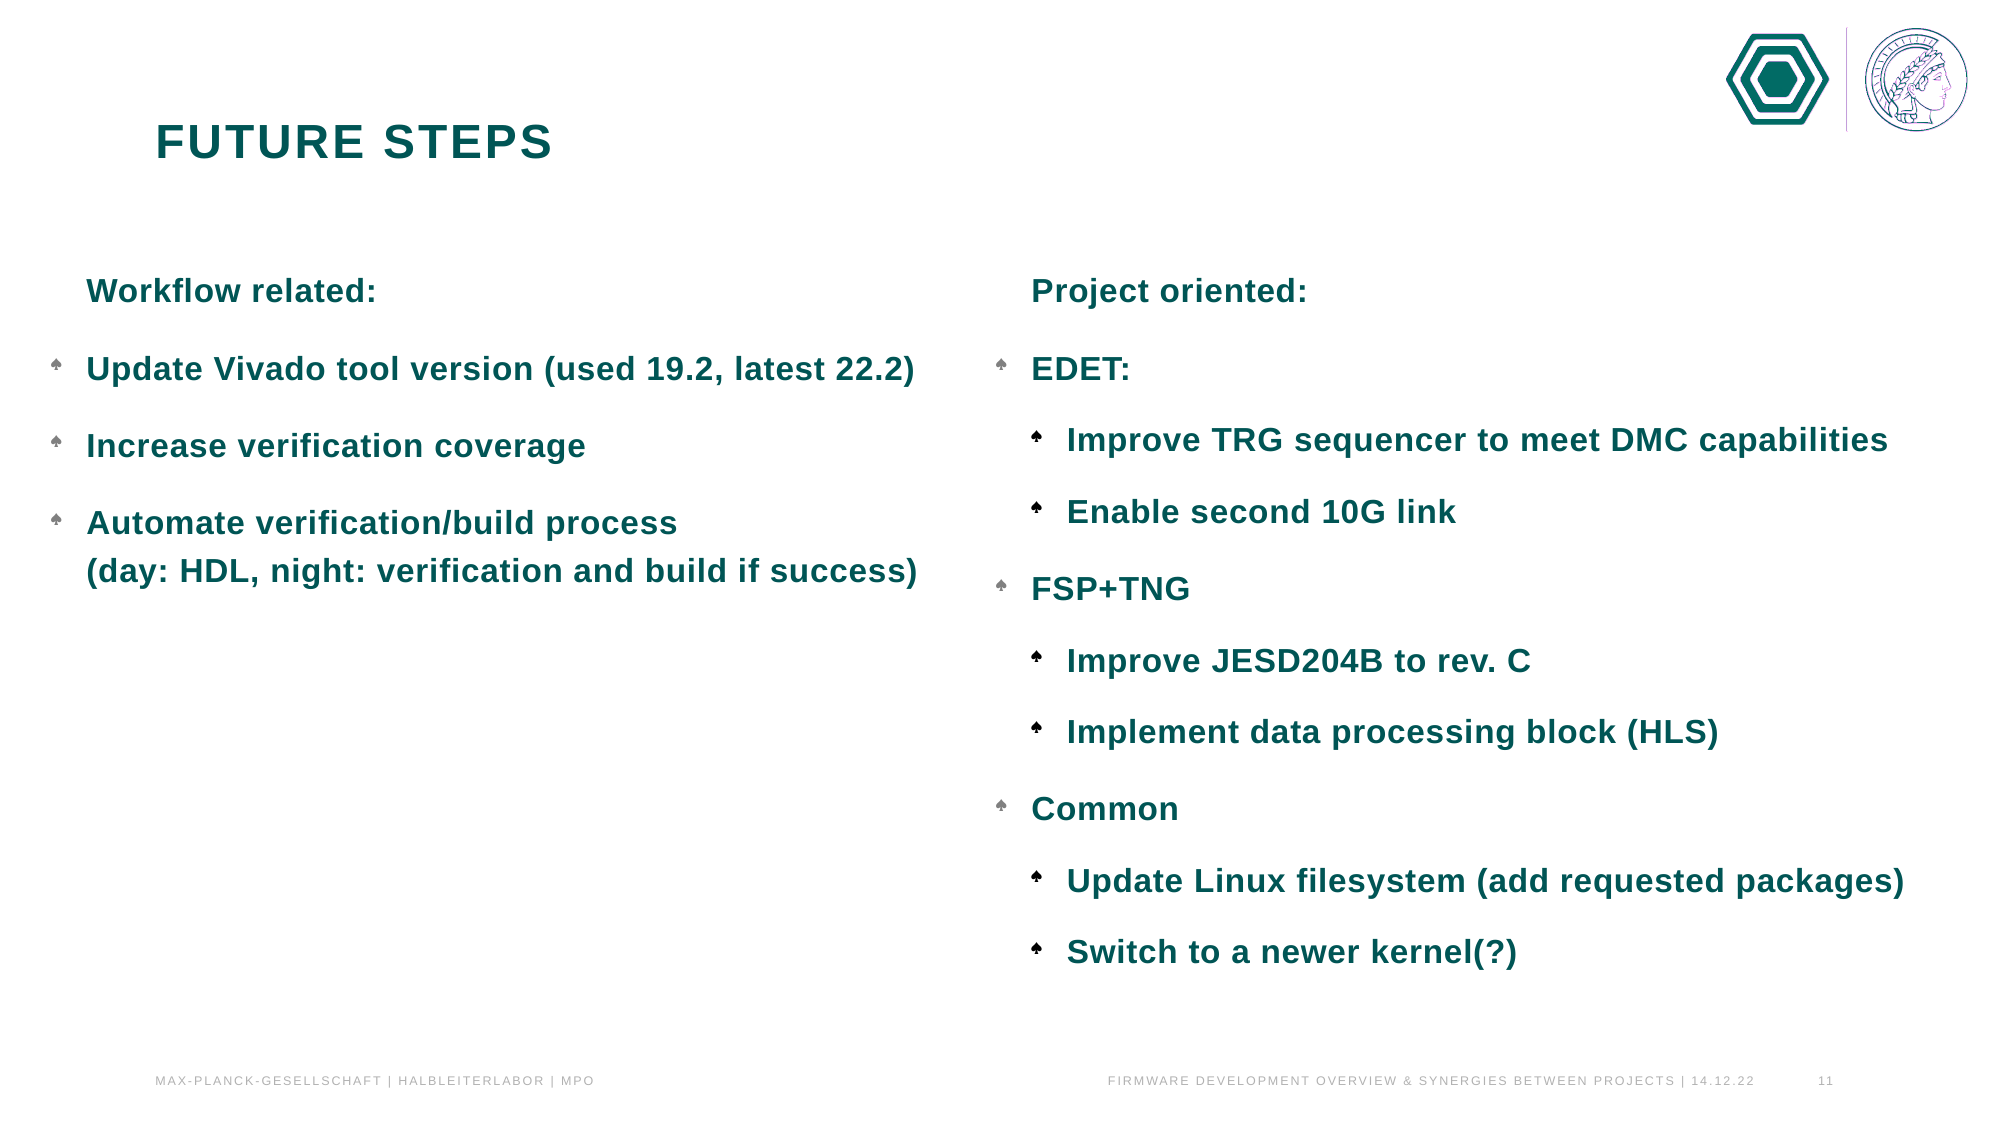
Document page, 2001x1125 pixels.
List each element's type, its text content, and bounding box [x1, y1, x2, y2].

list Workflow related: Update Vivado tool version (used 19.2, latest 22.2) Increase verification coverage Automate verification/build process (day: HDL, night: verification and build if success) [51, 261, 991, 970]
picture [1709, 10, 1986, 147]
list Project oriented: EDET: Improve TRG sequencer to meet DMC capabilities Enable second 10G link FSP+TNG Improve JESD204B to rev. C Implement data processing block (HLS) Common Update Linux filesystem (add requested packages) Switch to a newer kernel(?) [996, 261, 1936, 970]
title Future steps [155, 113, 1845, 344]
